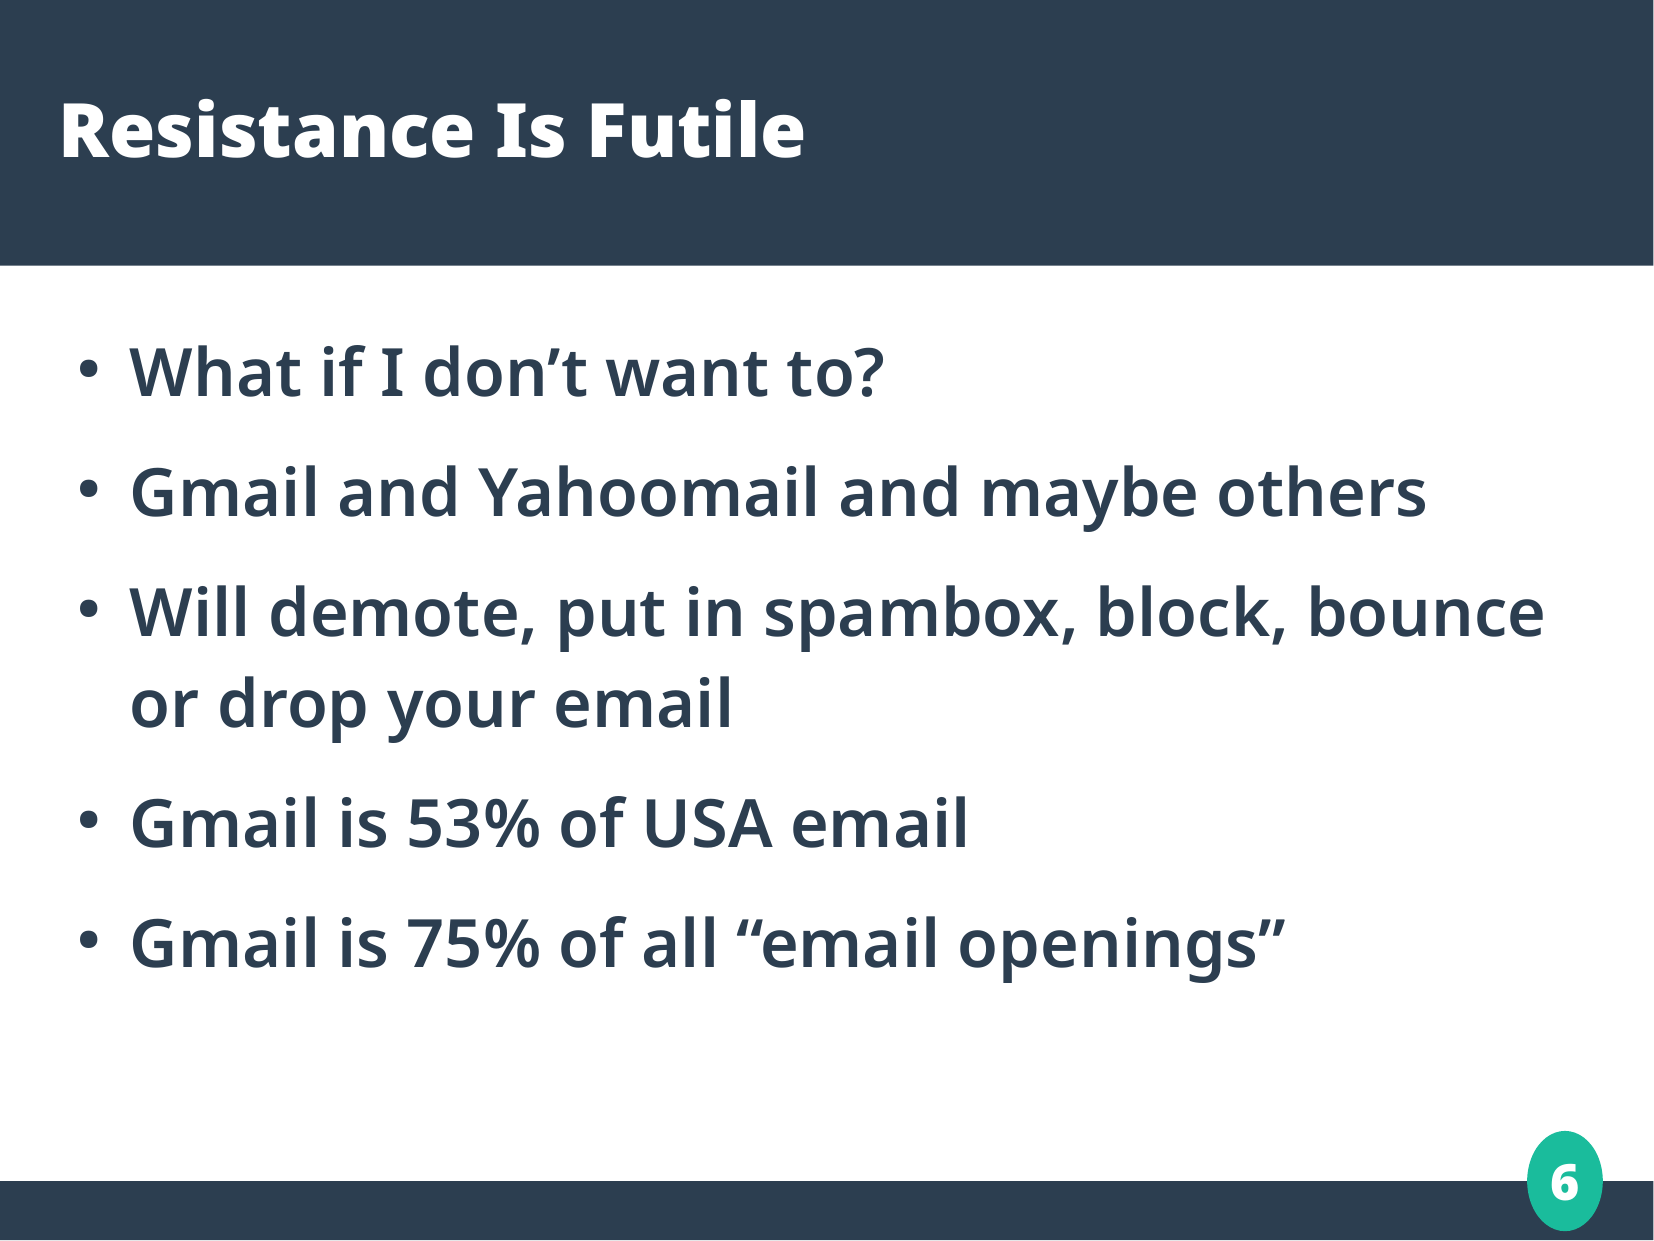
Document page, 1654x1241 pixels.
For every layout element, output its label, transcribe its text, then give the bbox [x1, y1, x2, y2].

title Resistance Is Futile [59, 49, 1595, 207]
list What if I don’t want to? Gmail and Yahoomail and maybe others Will demote, put in spambox, block, bounce or drop your email Gmail is 53% of USA email Gmail is 75% of all “email openings” [59, 324, 1595, 1152]
